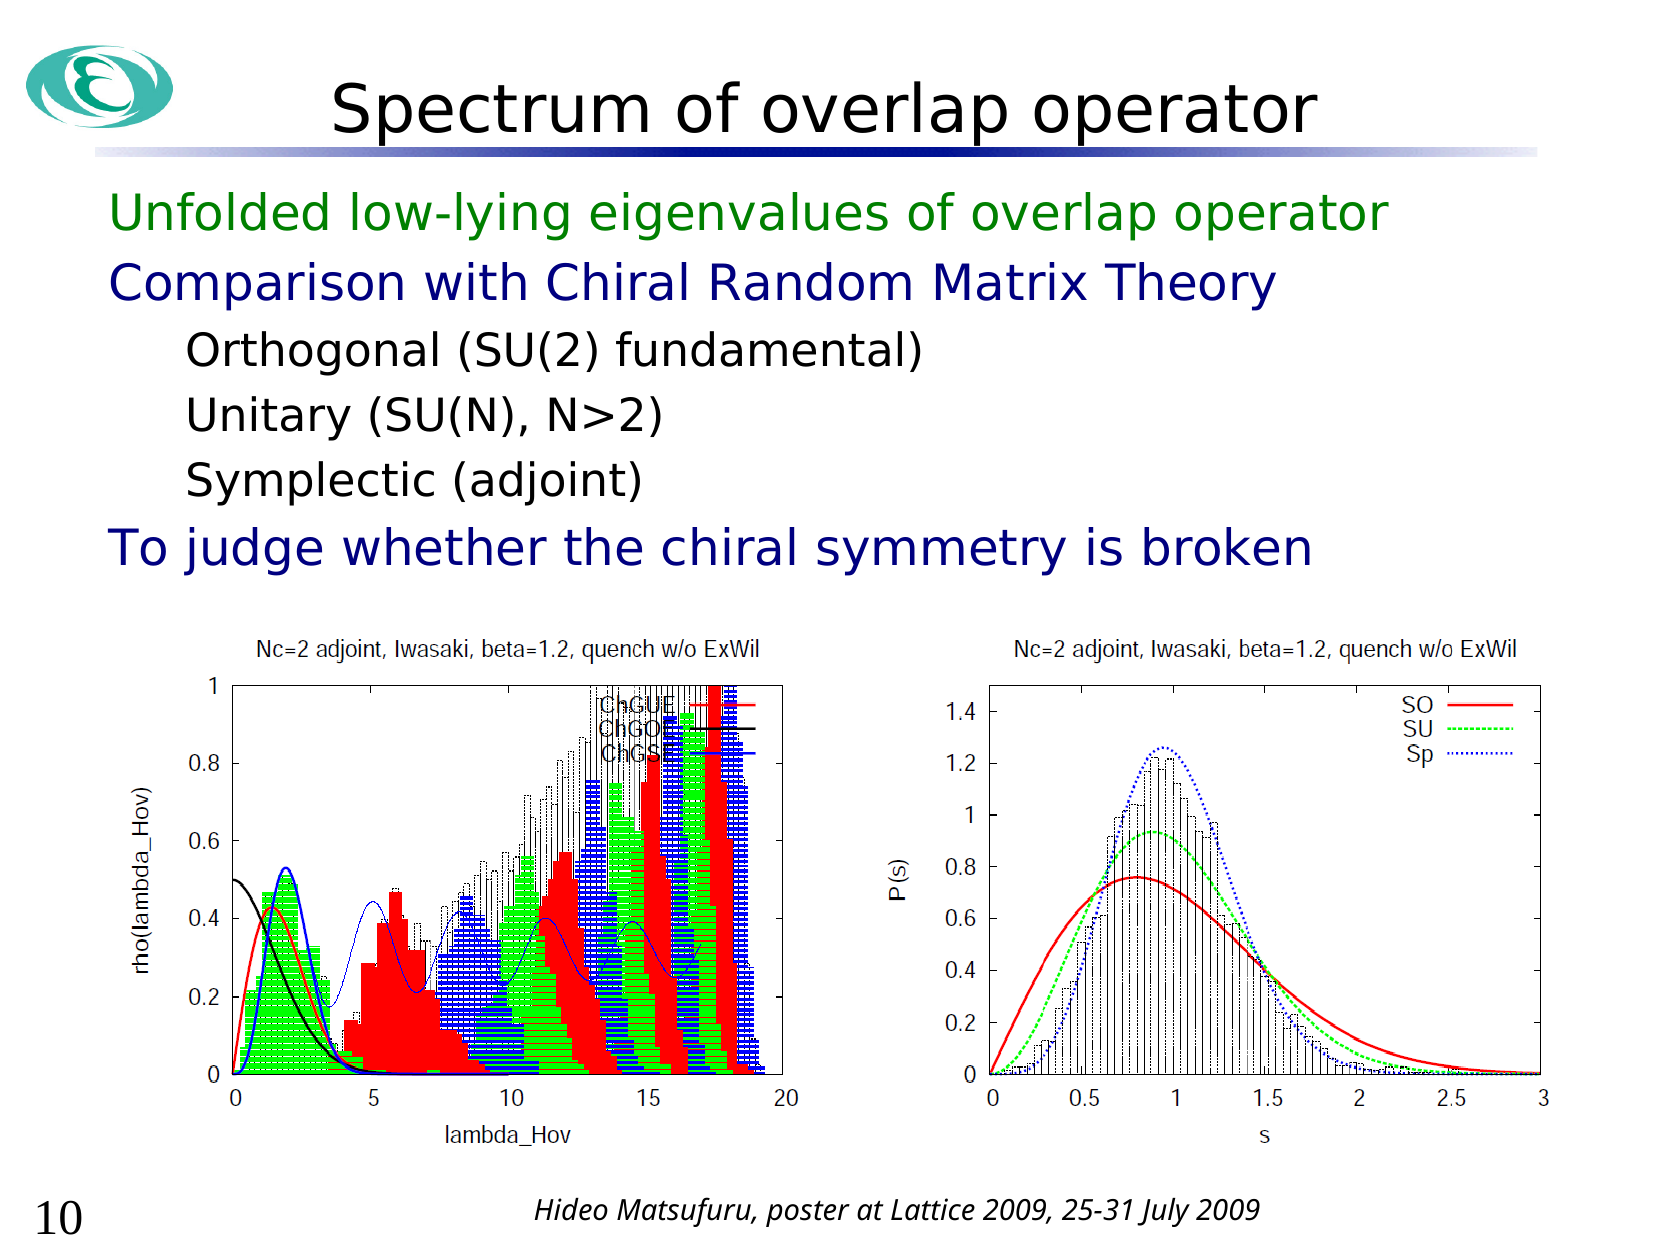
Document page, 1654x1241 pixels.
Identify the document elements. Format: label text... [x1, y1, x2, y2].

title Spectrum of overlap operator [201, 56, 1450, 163]
list Unfolded low-lying eigenvalues of overlap operator Comparison with Chiral Random Matrix Theory Orthogonal (SU(2) fundamental) Unitary (SU(N), N>2) Symplectic (adjoint) To judge whether the chiral symmetry is broken [90, 184, 1543, 578]
picture [1450, 147, 1538, 157]
picture [20, 37, 179, 136]
picture [124, 634, 1554, 1152]
picture [95, 147, 201, 157]
